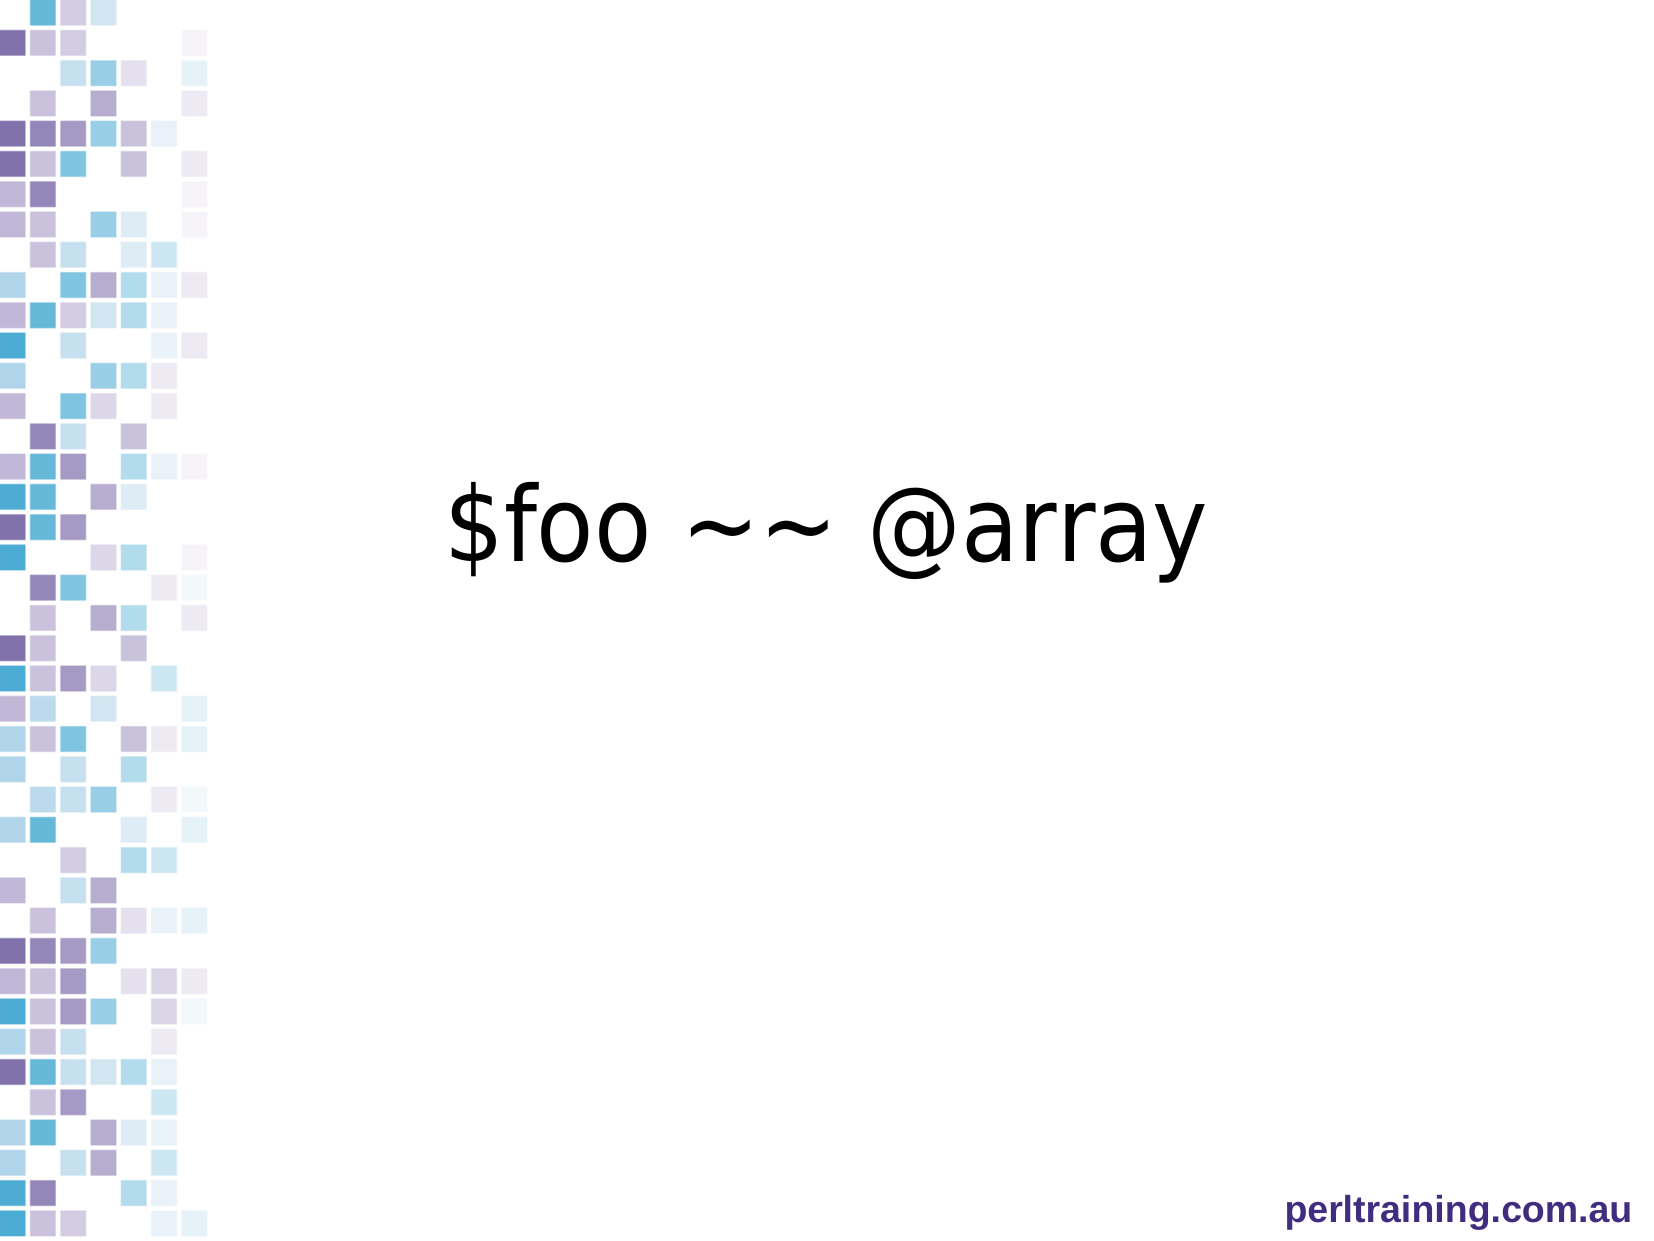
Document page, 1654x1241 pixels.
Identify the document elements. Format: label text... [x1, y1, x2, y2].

title $foo ~~ @array [82, 49, 1571, 1123]
picture [0, 0, 212, 1241]
